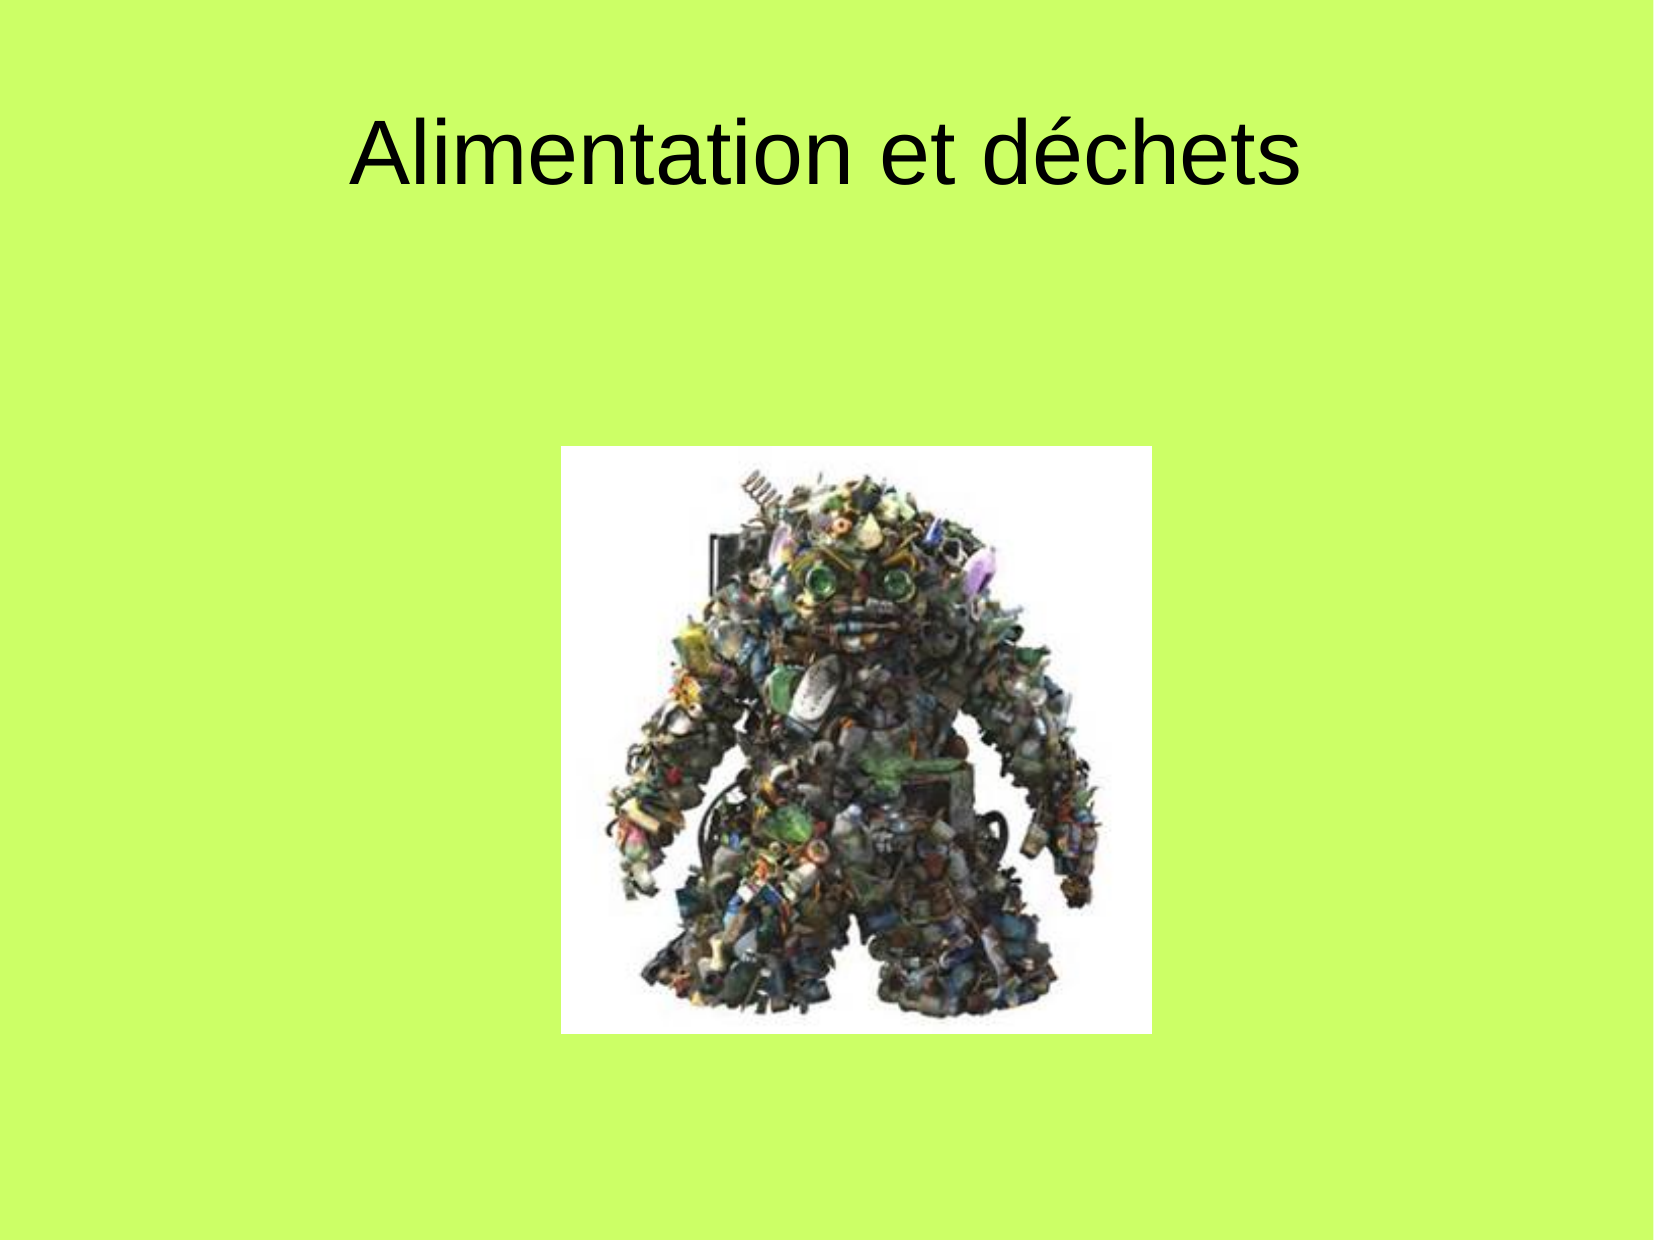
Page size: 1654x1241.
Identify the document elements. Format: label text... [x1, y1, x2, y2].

title Alimentation et déchets [82, 49, 1571, 257]
picture [561, 446, 1152, 1034]
